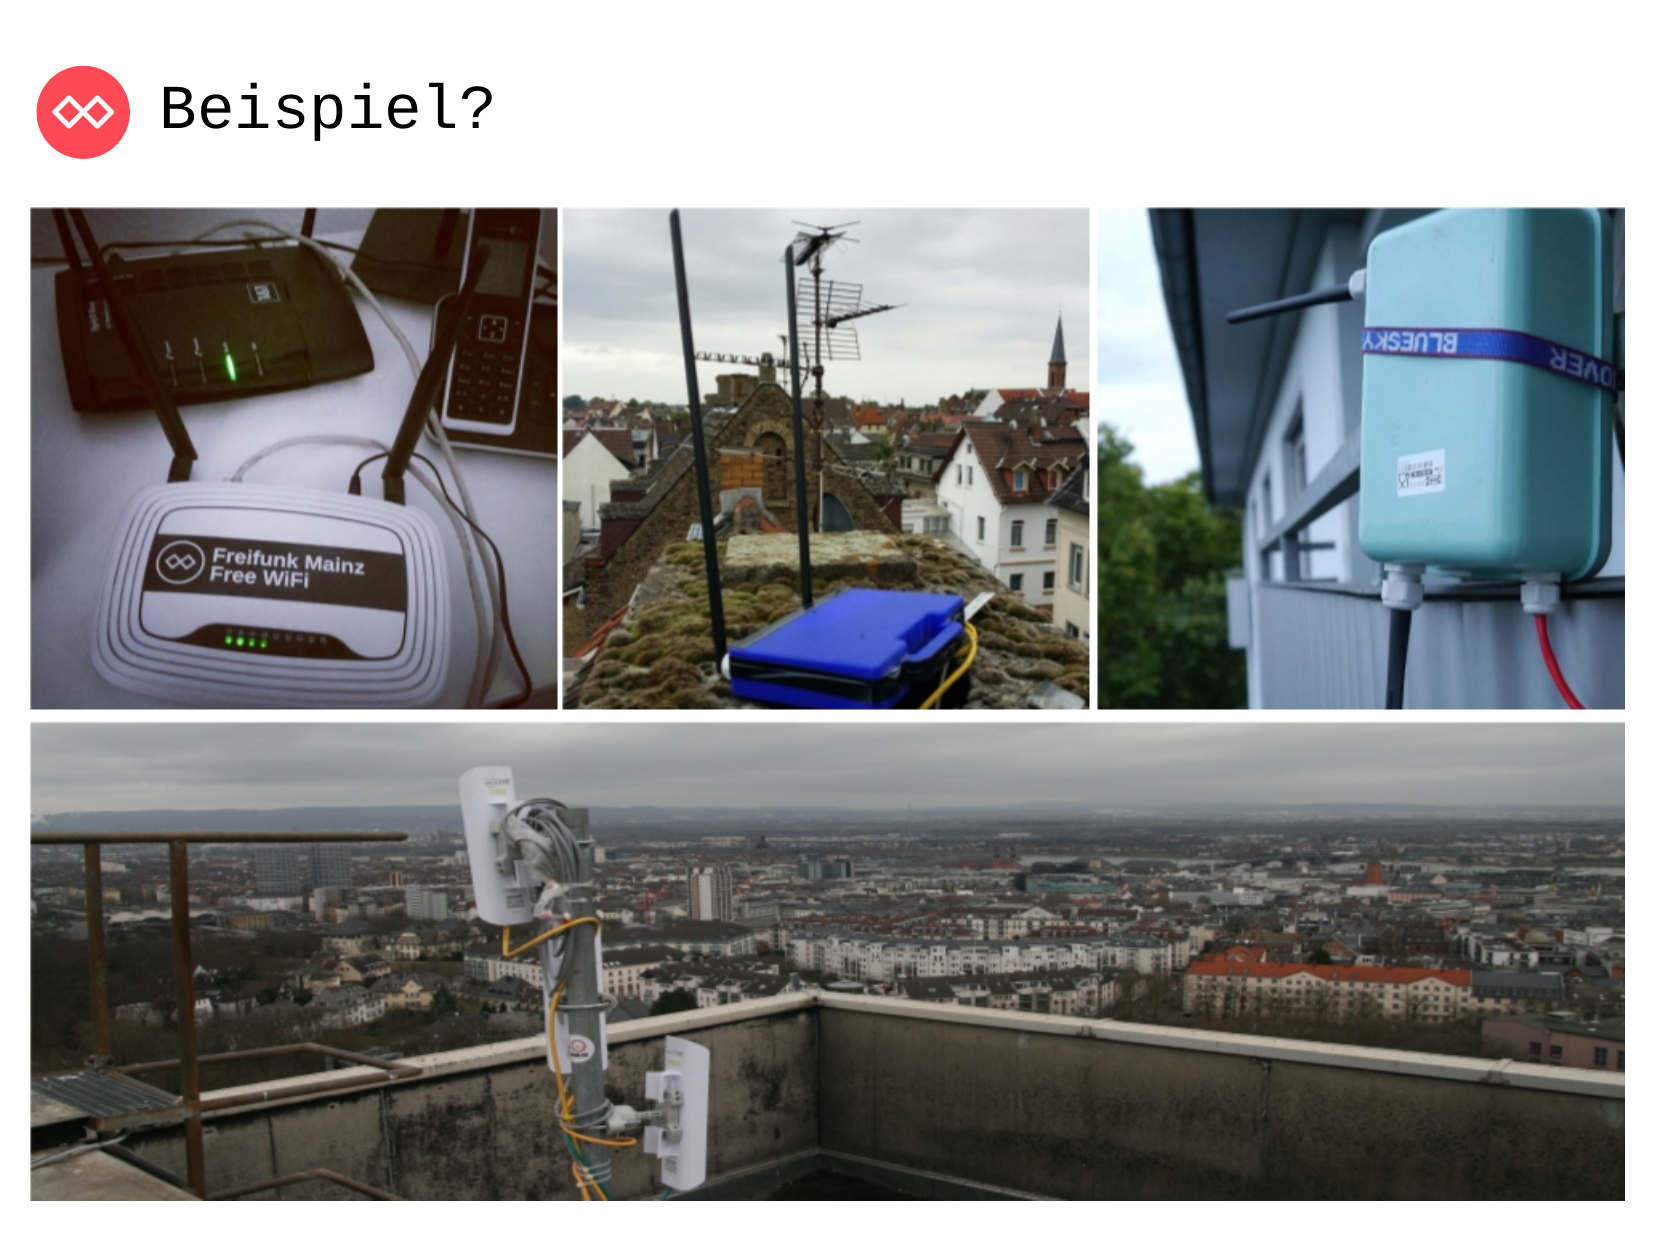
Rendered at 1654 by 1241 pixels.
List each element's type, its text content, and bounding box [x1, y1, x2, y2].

picture [29, 206, 1625, 1201]
title Beispiel? [159, 15, 1648, 208]
picture [17, 46, 149, 178]
